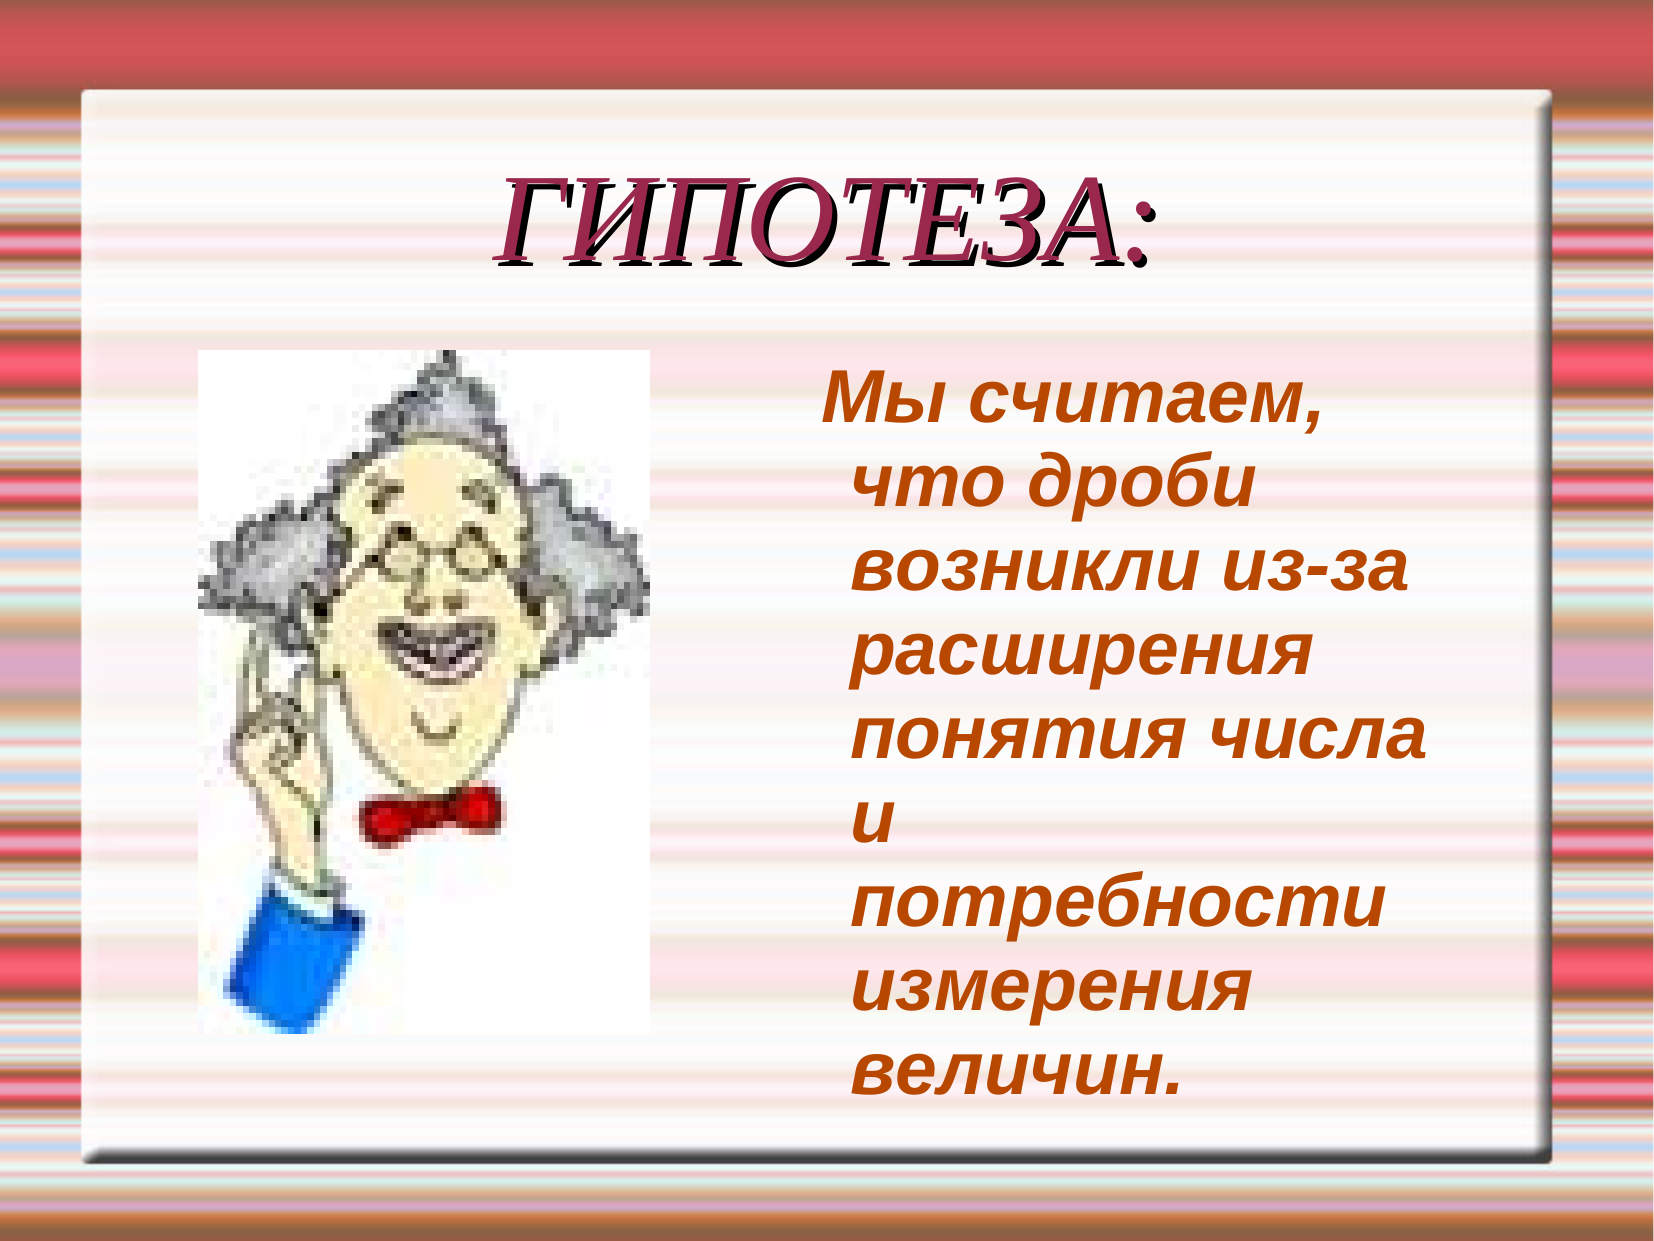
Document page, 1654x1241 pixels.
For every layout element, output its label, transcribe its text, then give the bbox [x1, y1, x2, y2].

title ГИПОТЕЗА: [121, 114, 1534, 322]
list Мы считаем, что дроби возникли из-за расширения понятия числа и потребности измерения величин. [767, 354, 1442, 1136]
picture [0, 0, 1654, 1241]
